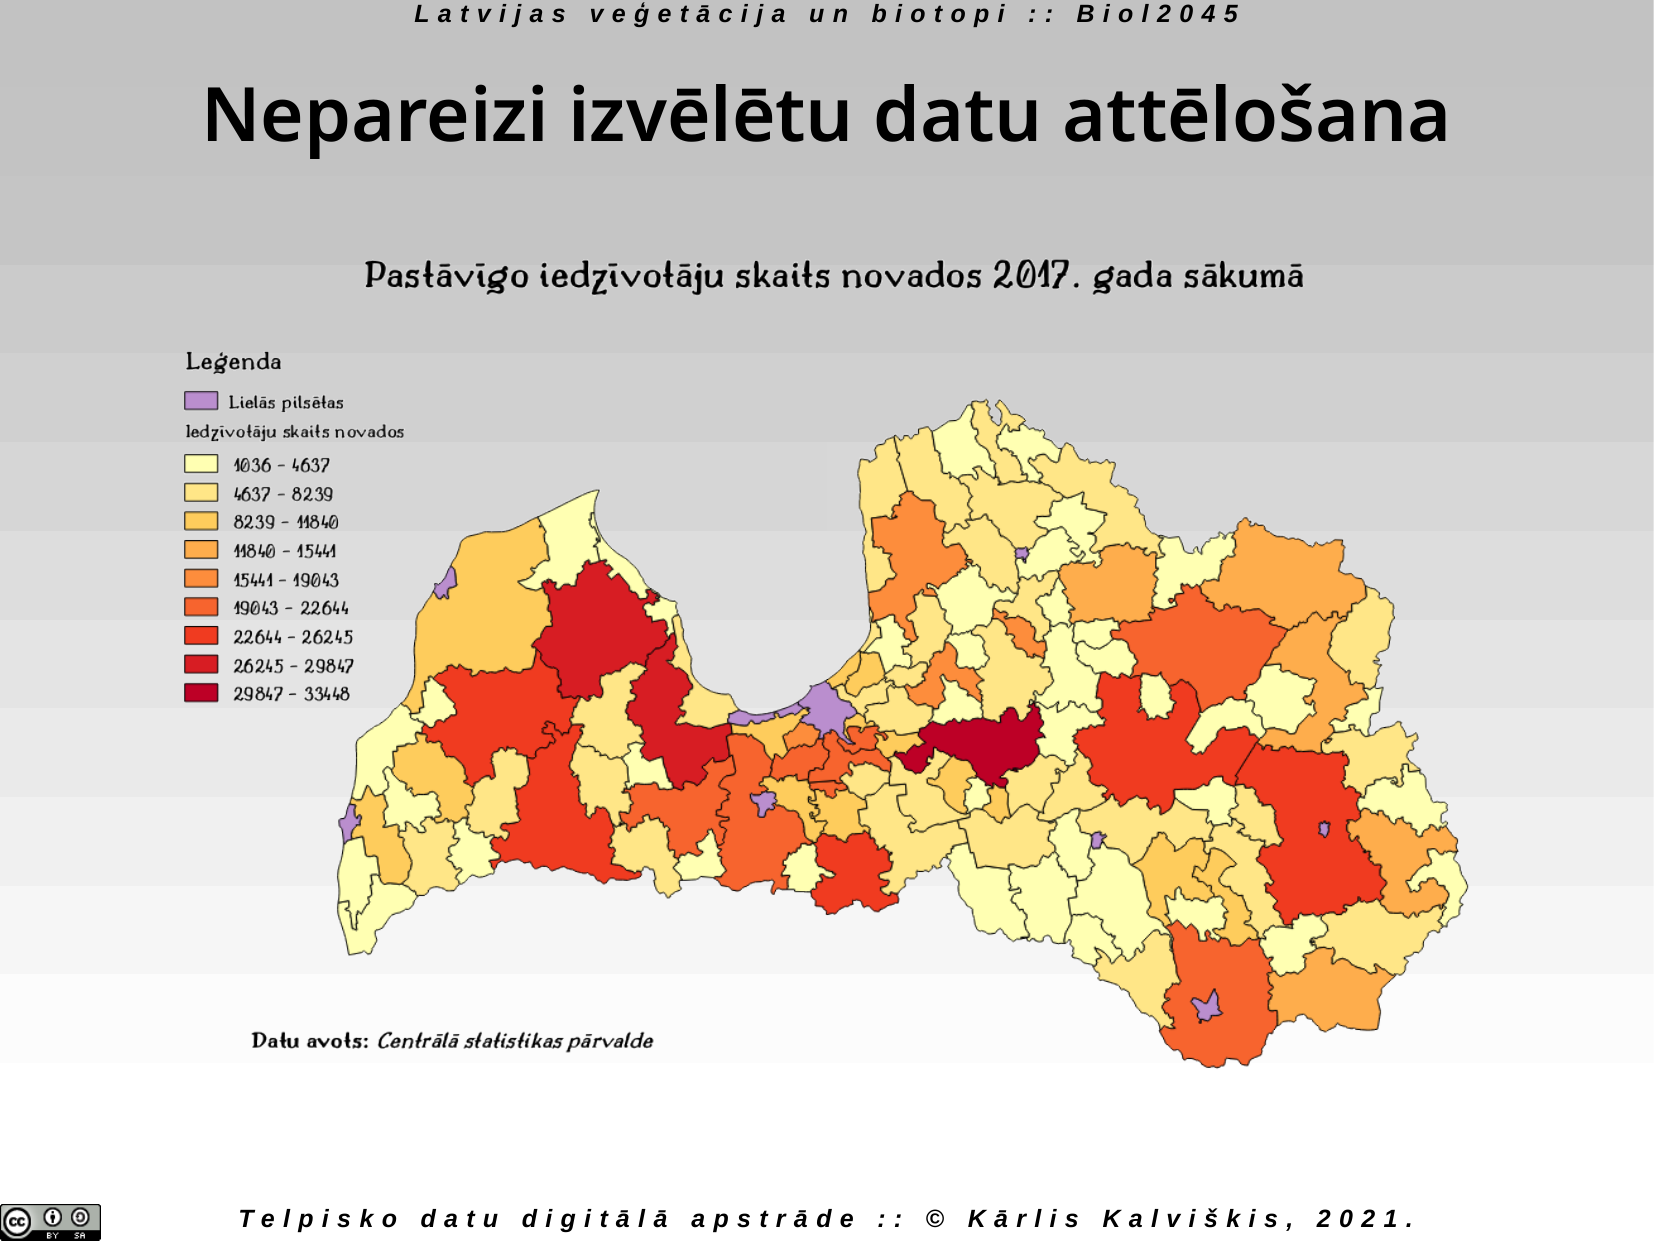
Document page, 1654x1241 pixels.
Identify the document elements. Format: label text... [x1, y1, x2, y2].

title Nepareizi izvēlētu datu attēlošana [29, 40, 1625, 288]
picture [0, 0, 1654, 1241]
